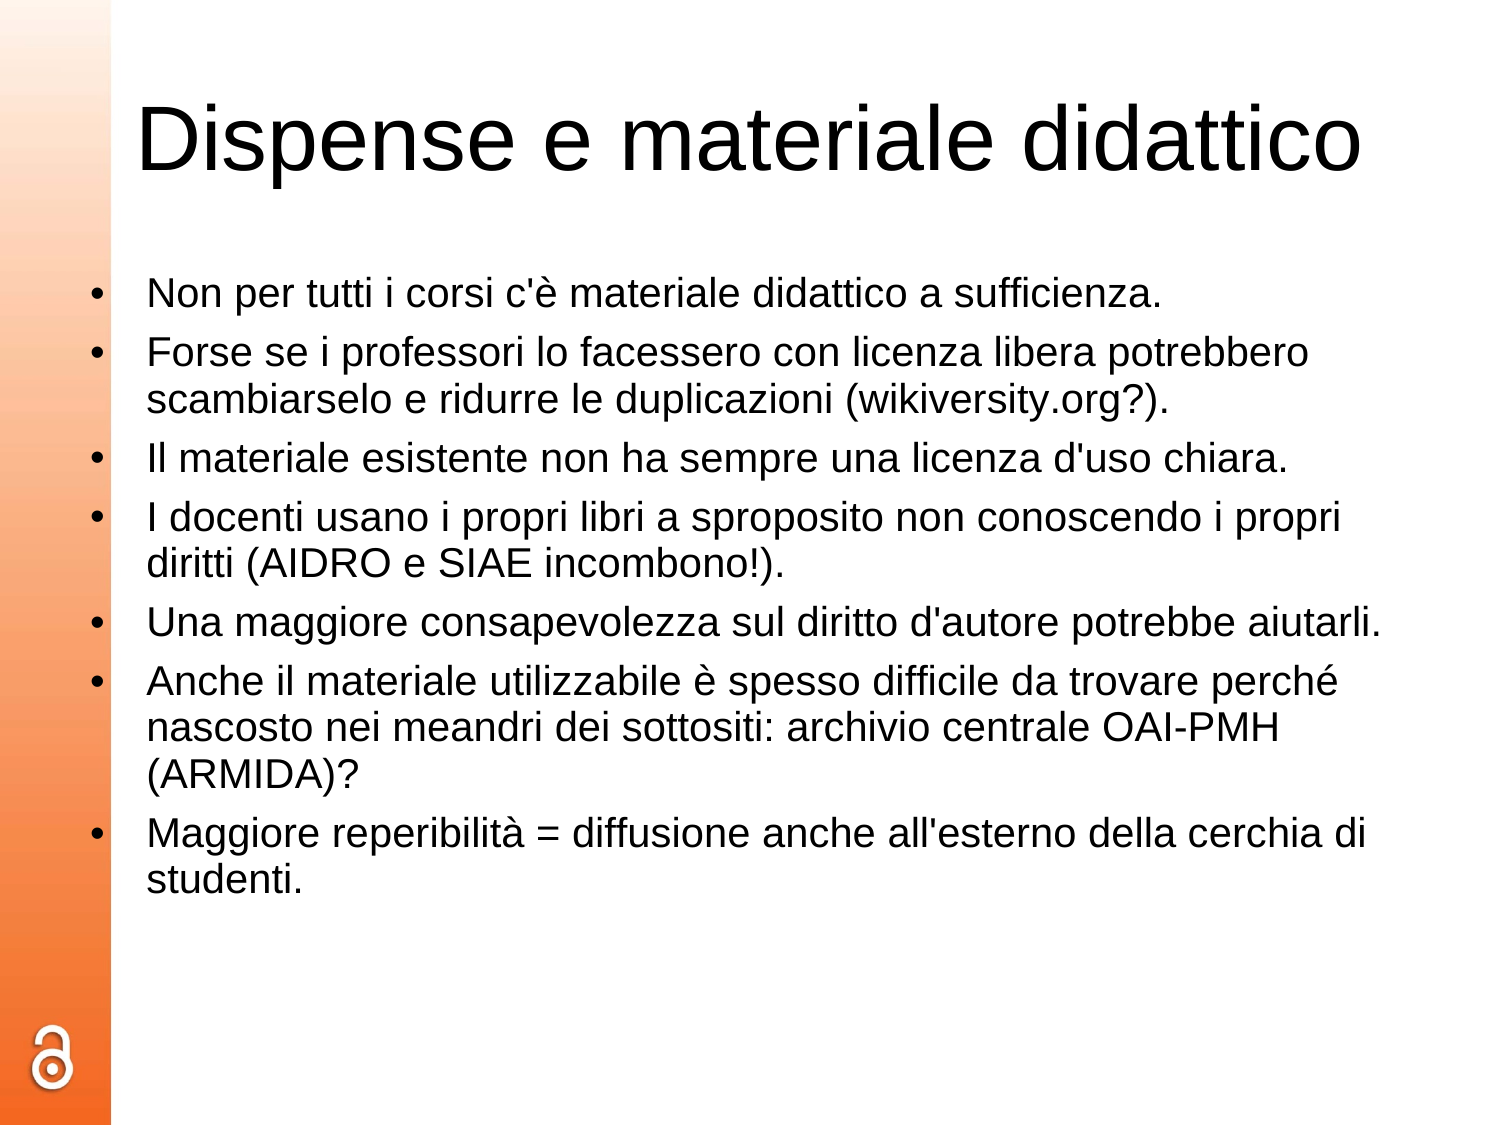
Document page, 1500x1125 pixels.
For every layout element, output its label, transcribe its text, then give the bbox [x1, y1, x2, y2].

picture [0, 0, 1500, 1125]
list Non per tutti i corsi c'è materiale didattico a sufficienza. Forse se i professori lo facessero con licenza libera potrebbero scambiarselo e ridurre le duplicazioni (wikiversity.org?). Il materiale esistente non ha sempre una licenza d'uso chiara. I docenti usano i propri libri a sproposito non conoscendo i propri diritti (AIDRO e SIAE incombono!). Una maggiore consapevolezza sul diritto d'autore potrebbe aiutarli. Anche il materiale utilizzabile è spesso difficile da trovare perché nascosto nei meandri dei sottositi: archivio centrale OAI-PMH (ARMIDA)? Maggiore reperibilità = diffusione anche all'esterno della cerchia di studenti. [75, 262, 1426, 1005]
title Dispense e materiale didattico [75, 45, 1426, 233]
